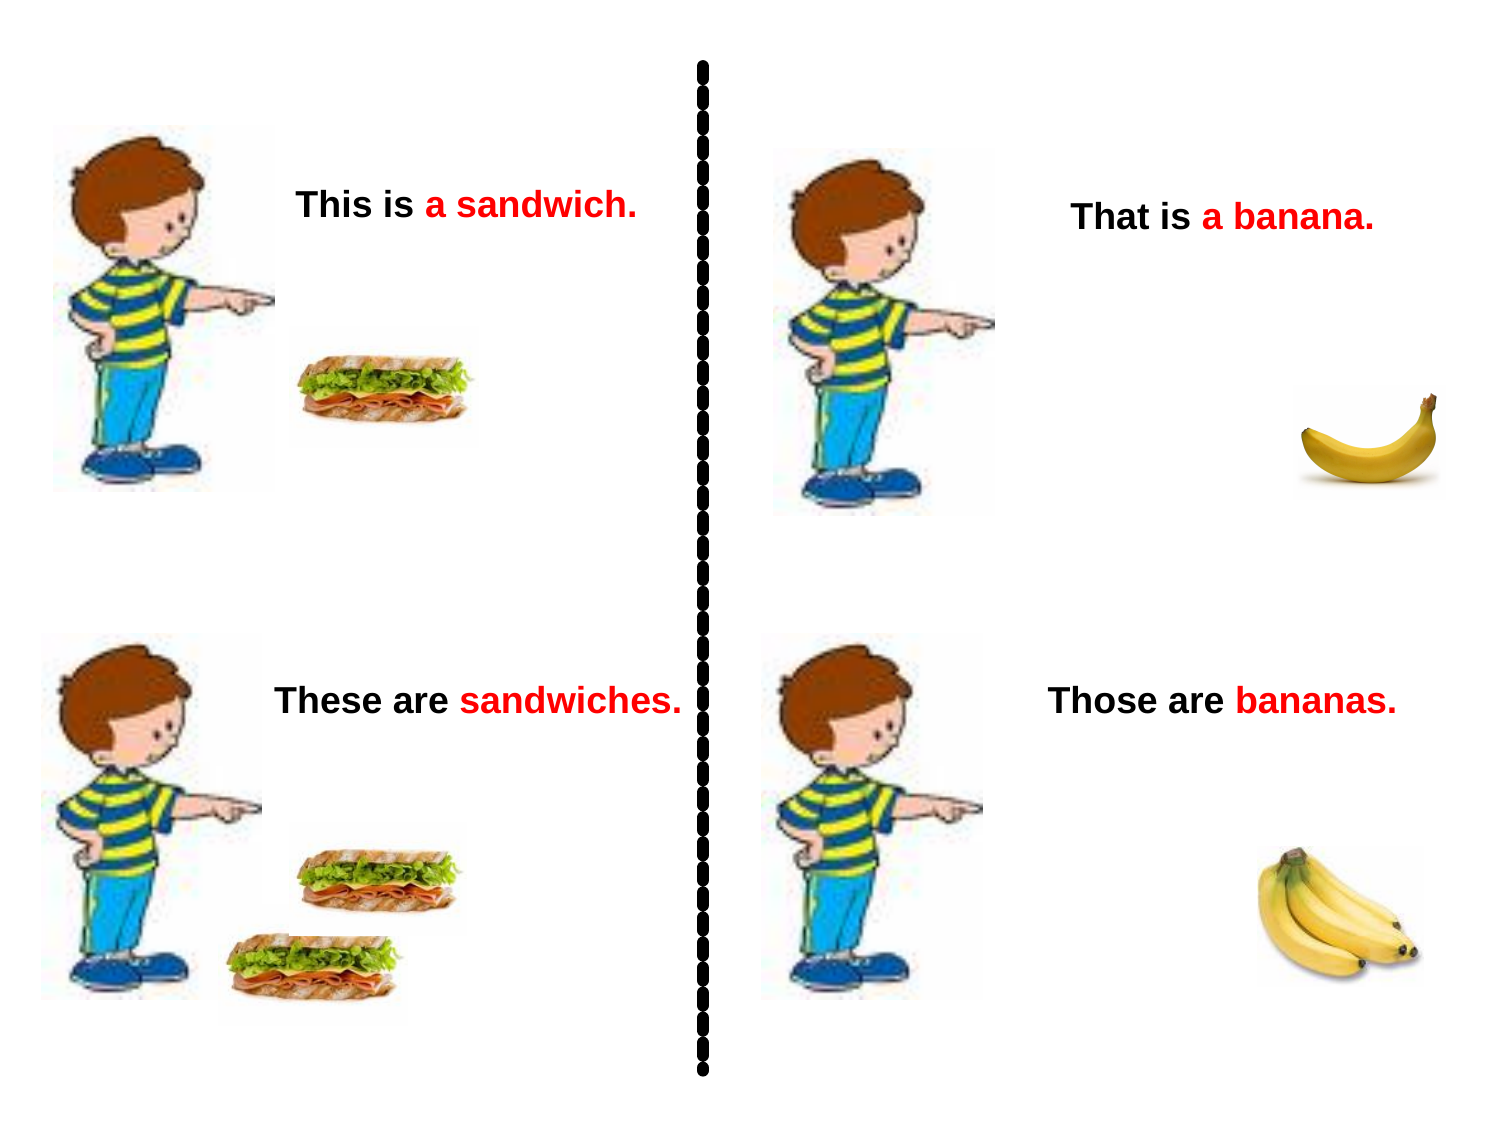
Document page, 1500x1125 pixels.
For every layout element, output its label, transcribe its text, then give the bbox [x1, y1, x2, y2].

text_box This is a sandwich. [275, 172, 692, 234]
picture [1257, 846, 1424, 987]
picture [1293, 385, 1446, 500]
picture [41, 633, 467, 1027]
text_box That is a banana. [998, 184, 1448, 246]
picture [761, 633, 983, 1000]
picture [773, 148, 995, 516]
picture [53, 125, 275, 492]
picture [289, 326, 479, 448]
text_box These are sandwiches. [262, 668, 703, 730]
text_box Those are bananas. [998, 668, 1448, 730]
